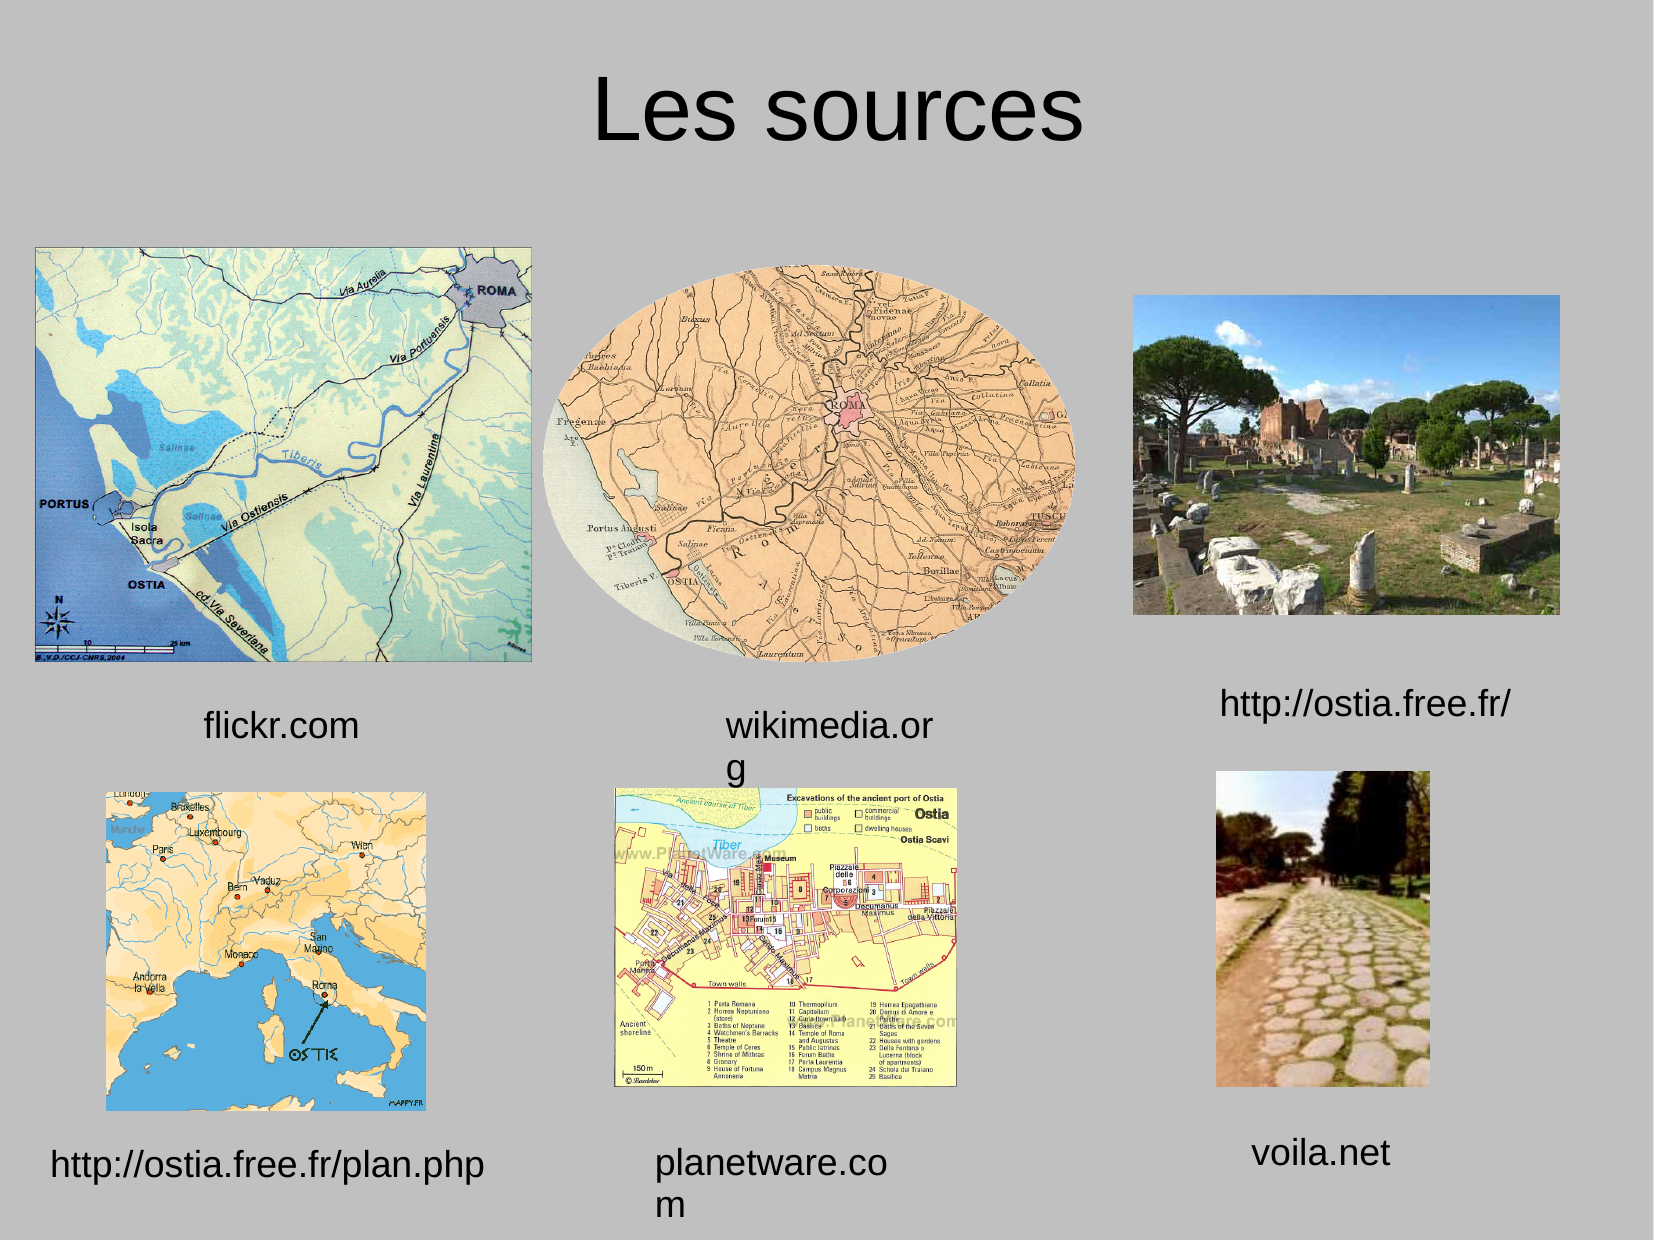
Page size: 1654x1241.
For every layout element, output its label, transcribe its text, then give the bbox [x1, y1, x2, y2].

picture [543, 265, 1075, 662]
title Les sources [94, 5, 1583, 213]
picture [35, 247, 532, 662]
text_box wikimedia.org [711, 696, 969, 754]
text_box http://ostia.free.fr/ [1204, 675, 1527, 733]
text_box voila.net [1236, 1124, 1406, 1182]
picture [1133, 295, 1560, 615]
picture [106, 792, 426, 1111]
picture [1216, 771, 1430, 1087]
picture [614, 788, 957, 1087]
text_box flickr.com [188, 696, 375, 754]
text_box planetware.com [640, 1133, 934, 1191]
text_box http://ostia.free.fr/plan.php [35, 1135, 501, 1193]
